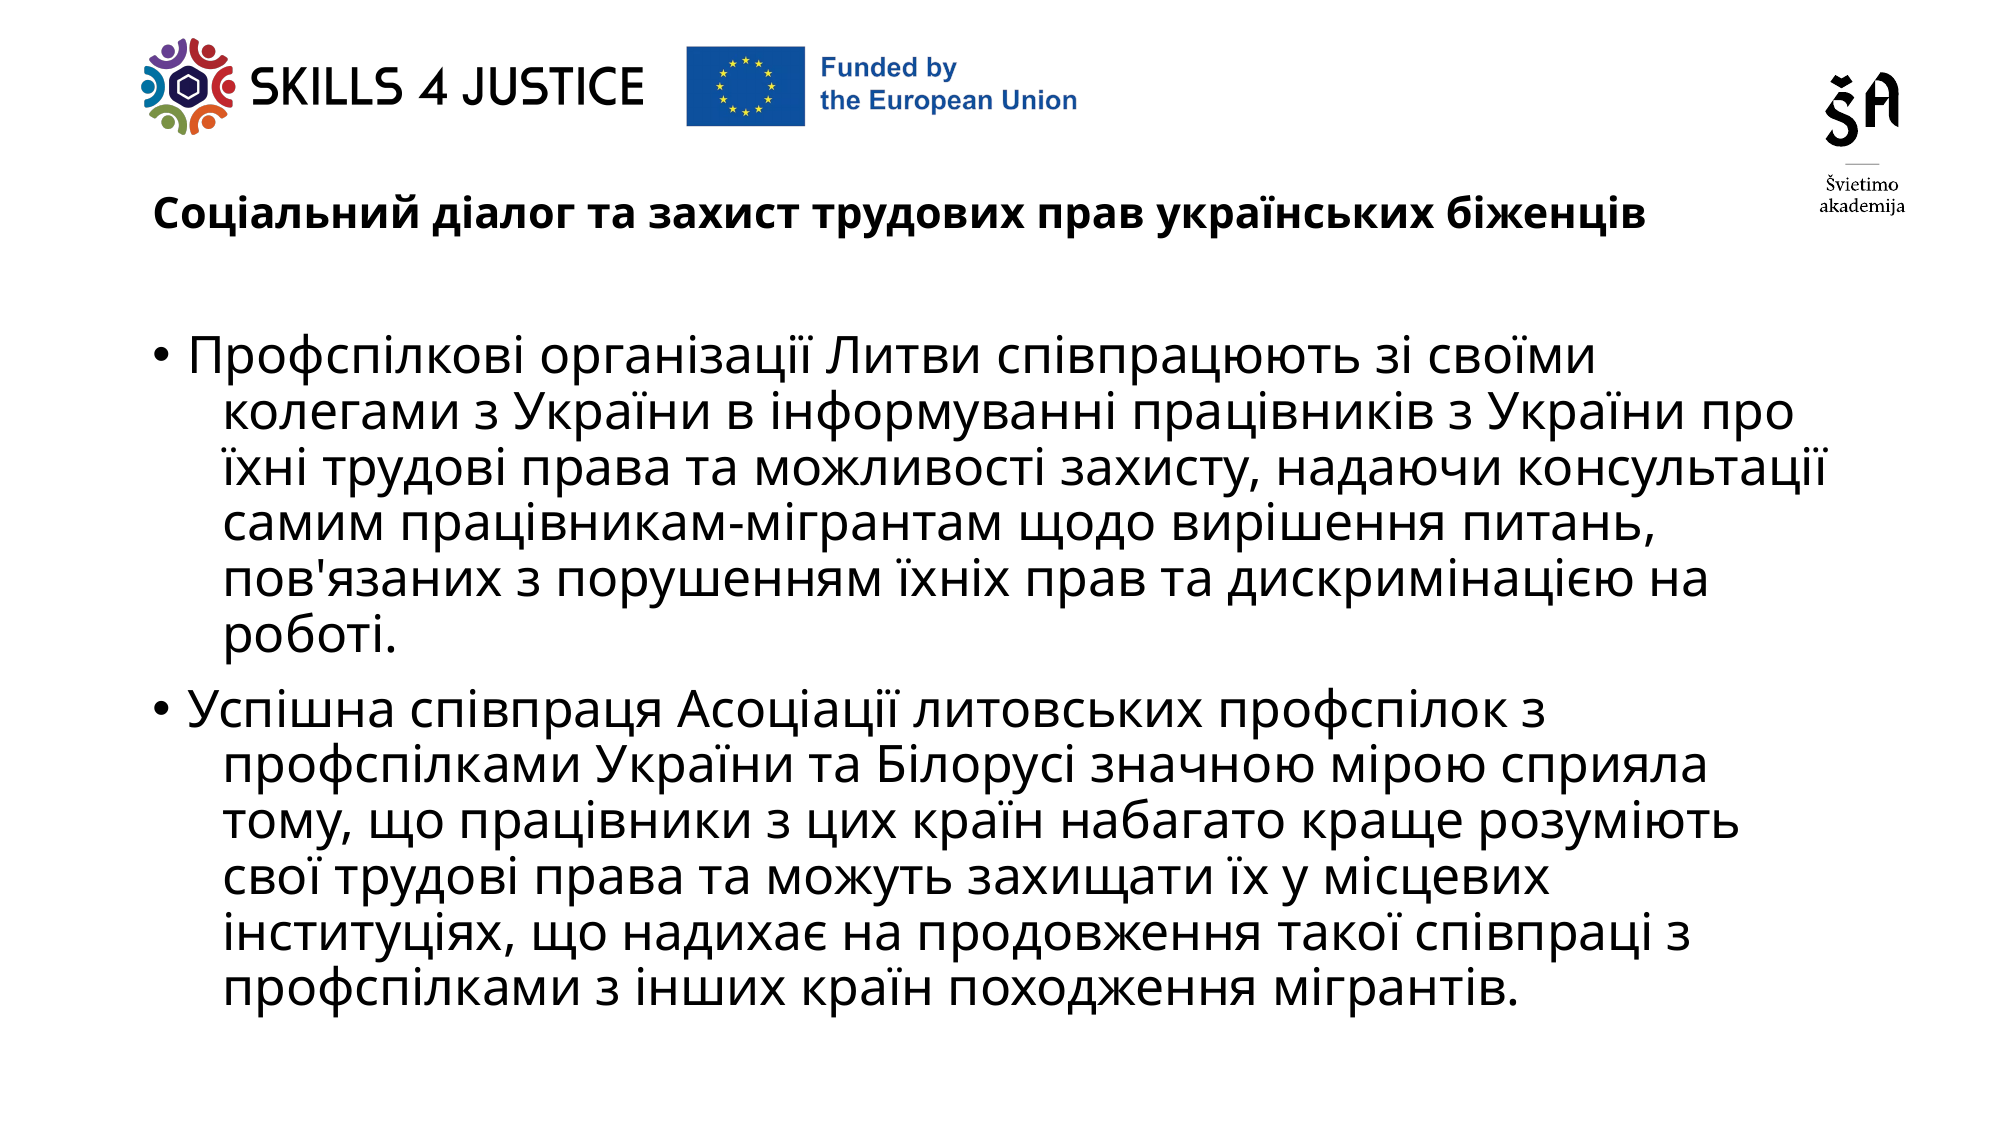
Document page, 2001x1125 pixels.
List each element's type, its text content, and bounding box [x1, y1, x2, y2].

list Профспілкові організації Литви співпрацюють зі своїми колегами з України в інформуванні працівників з України про їхні трудові права та можливості захисту, надаючи консультації самим працівникам-мігрантам щодо вирішення питань, пов'язаних з порушенням їхніх прав та дискримінацією на роботі. Успішна співпраця Асоціації литовських профспілок з профспілками України та Білорусі значною мірою сприяла тому, що працівники з цих країн набагато краще розуміють свої трудові права та можуть захищати їх у місцевих інституціях, що надихає на продовження такої співпраці з профспілками з інших країн походження мігрантів. [137, 321, 1958, 1098]
title Cоціальний діалог та захист трудових прав українських біженців [137, 183, 1679, 291]
